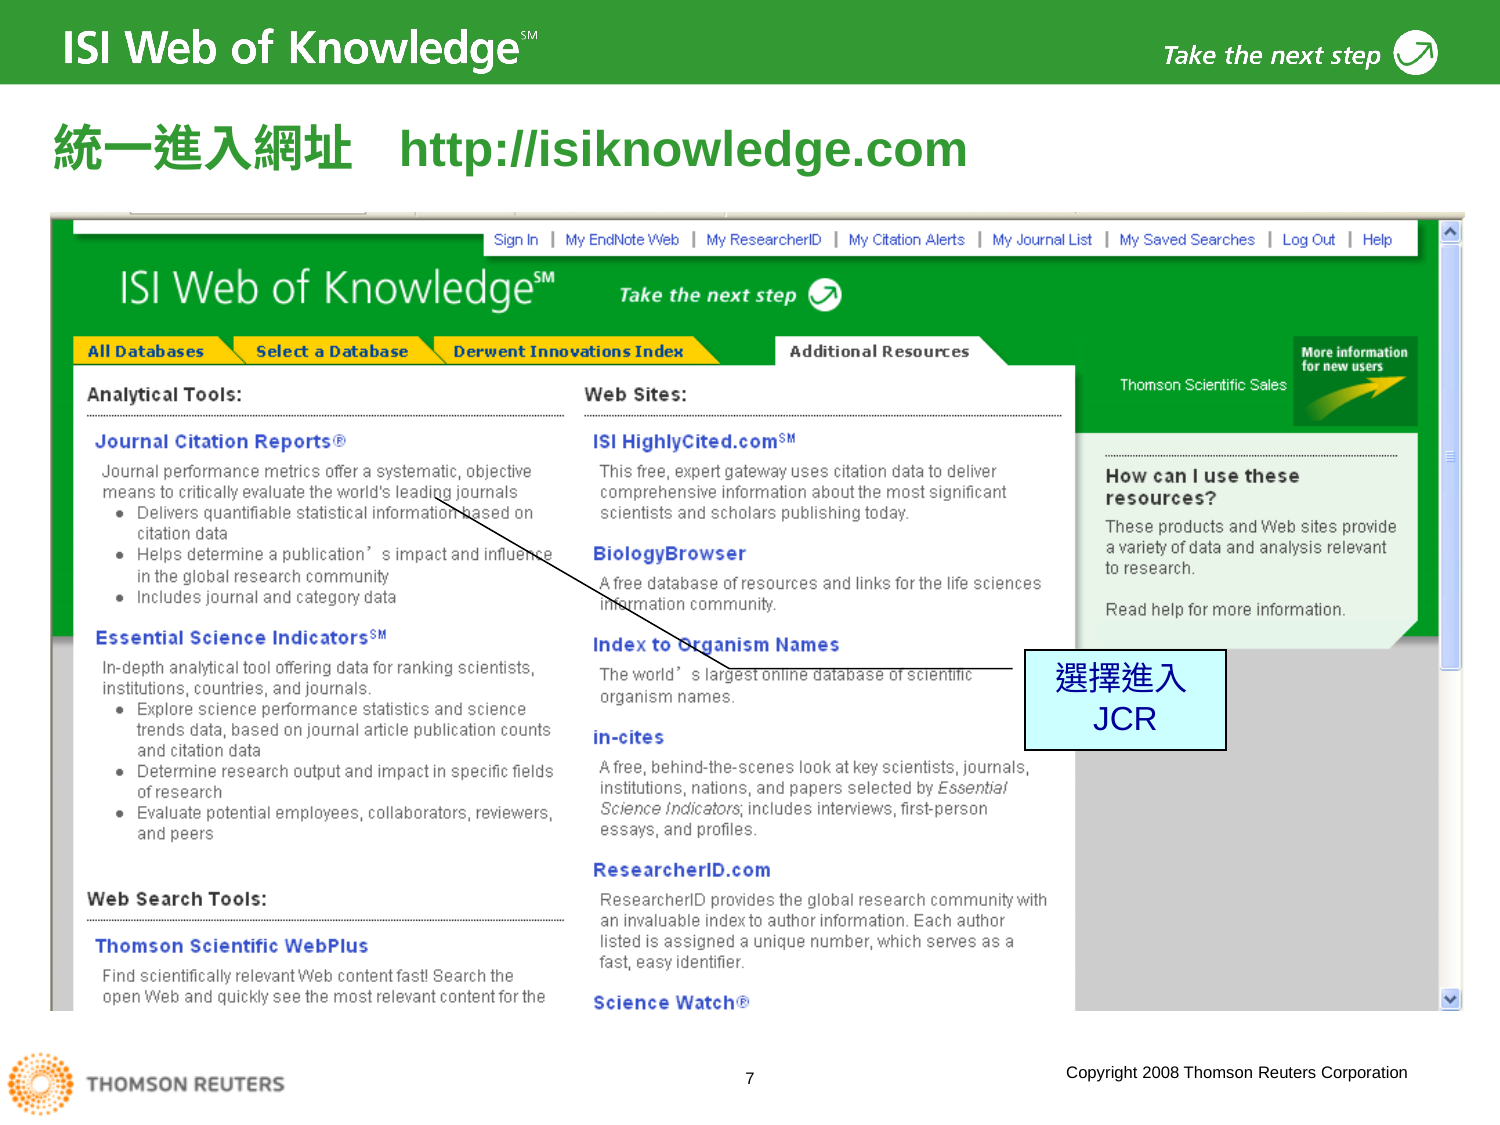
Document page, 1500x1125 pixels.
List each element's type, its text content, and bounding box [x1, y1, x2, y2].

text_box 選擇進入JCR [1025, 650, 1226, 750]
title 統一進入網址 http://isiknowledge.com [53, 101, 1404, 177]
picture [50, 212, 1465, 1011]
